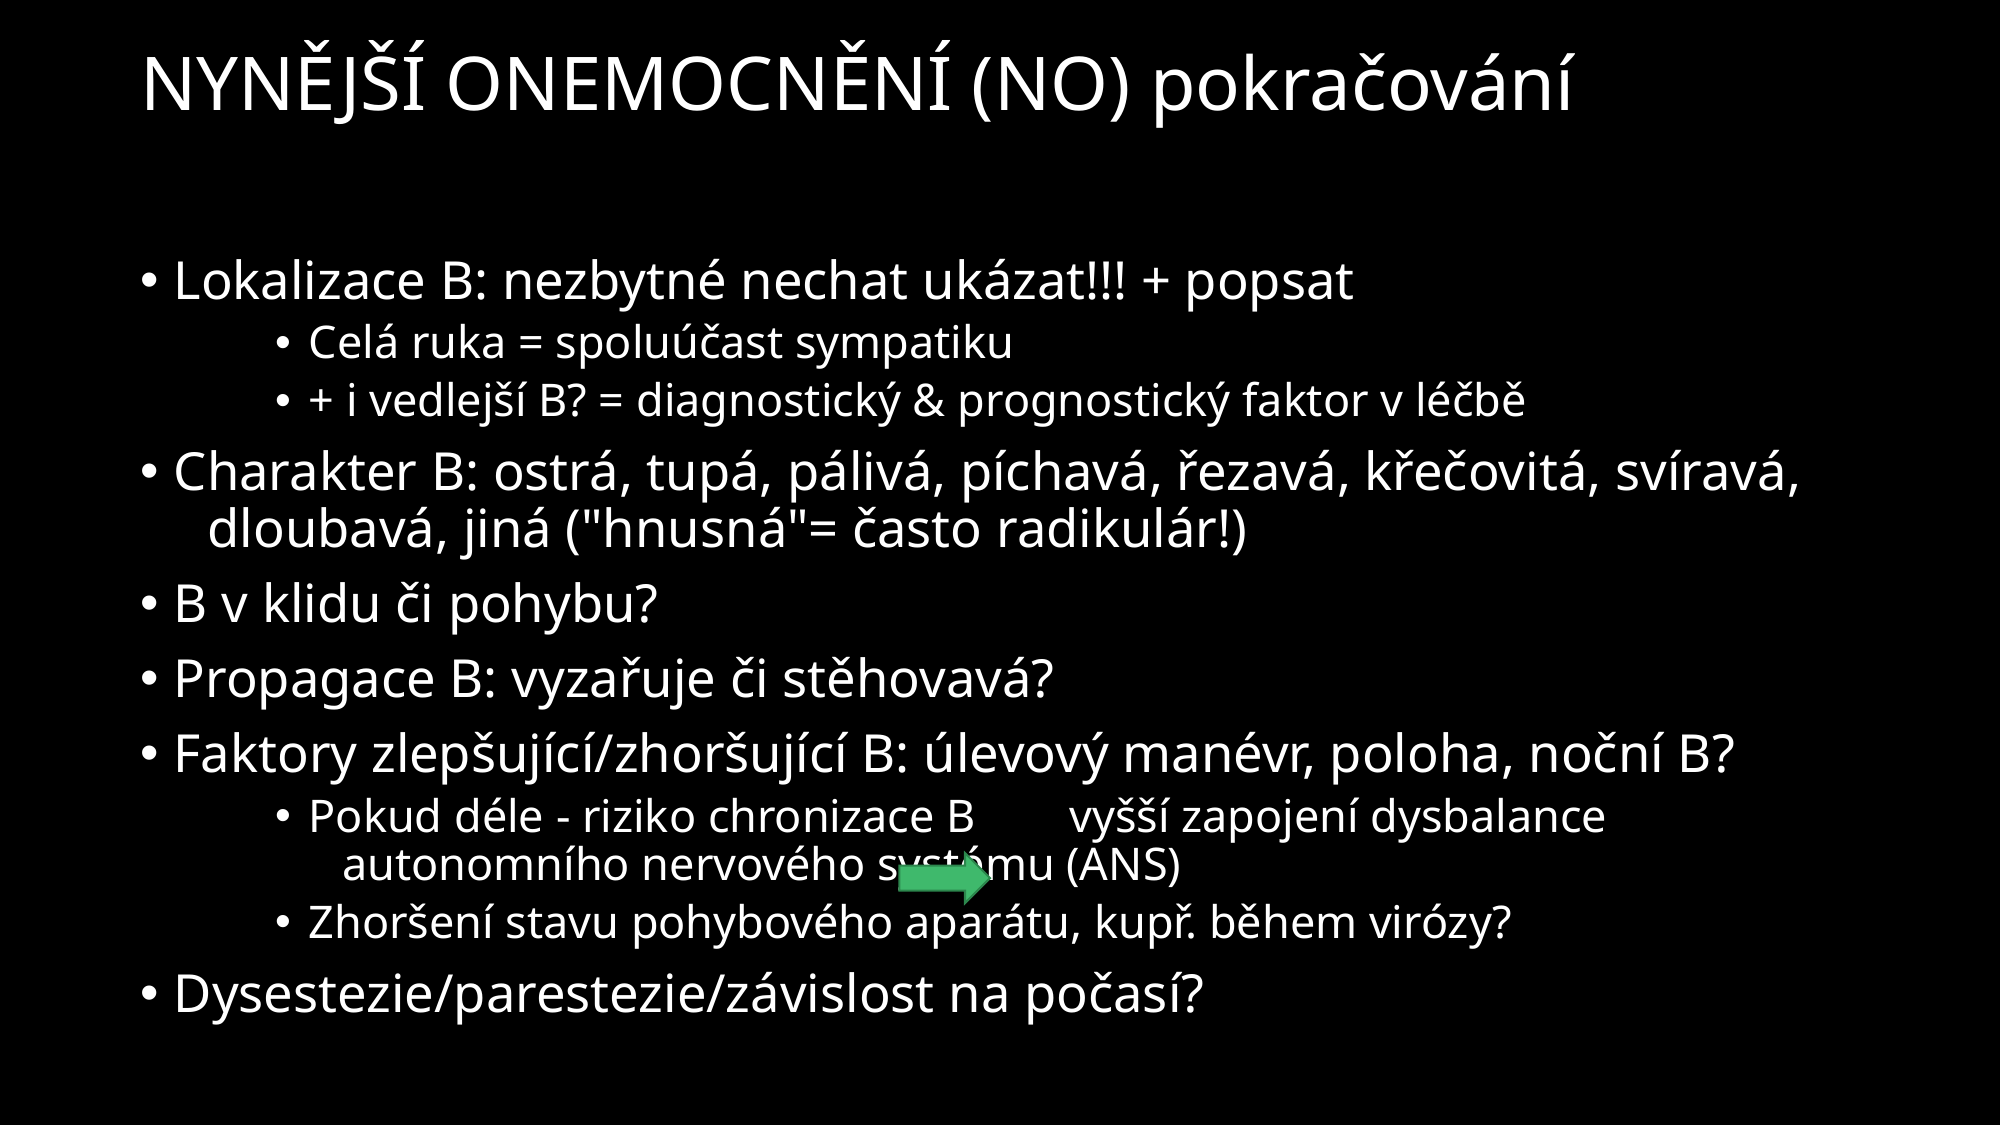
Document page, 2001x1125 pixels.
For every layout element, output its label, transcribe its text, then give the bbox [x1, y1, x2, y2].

list Lokalizace B: nezbytné nechat ukázat!!! + popsat Celá ruka = spoluúčast sympatiku + i vedlejší B? = diagnostický & prognostický faktor v léčbě Charakter B: ostrá, tupá, pálivá, píchavá, řezavá, křečovitá, svíravá, dloubavá, jiná ("hnusná"= často radikulár!) B v klidu či pohybu? Propagace B: vyzařuje či stěhovavá? Faktory zlepšující/zhoršující B: úlevový manévr, poloha, noční B? Pokud déle - riziko chronizace B vyšší zapojení dysbalance autonomního nervového systému (ANS) Zhoršení stavu pohybového aparátu, kupř. během virózy? Dysestezie/parestezie/závislost na počasí? [125, 246, 1876, 1036]
text_box [899, 853, 991, 904]
title NYNĚJŠÍ ONEMOCNĚNÍ (NO) pokračování [125, 39, 1626, 246]
